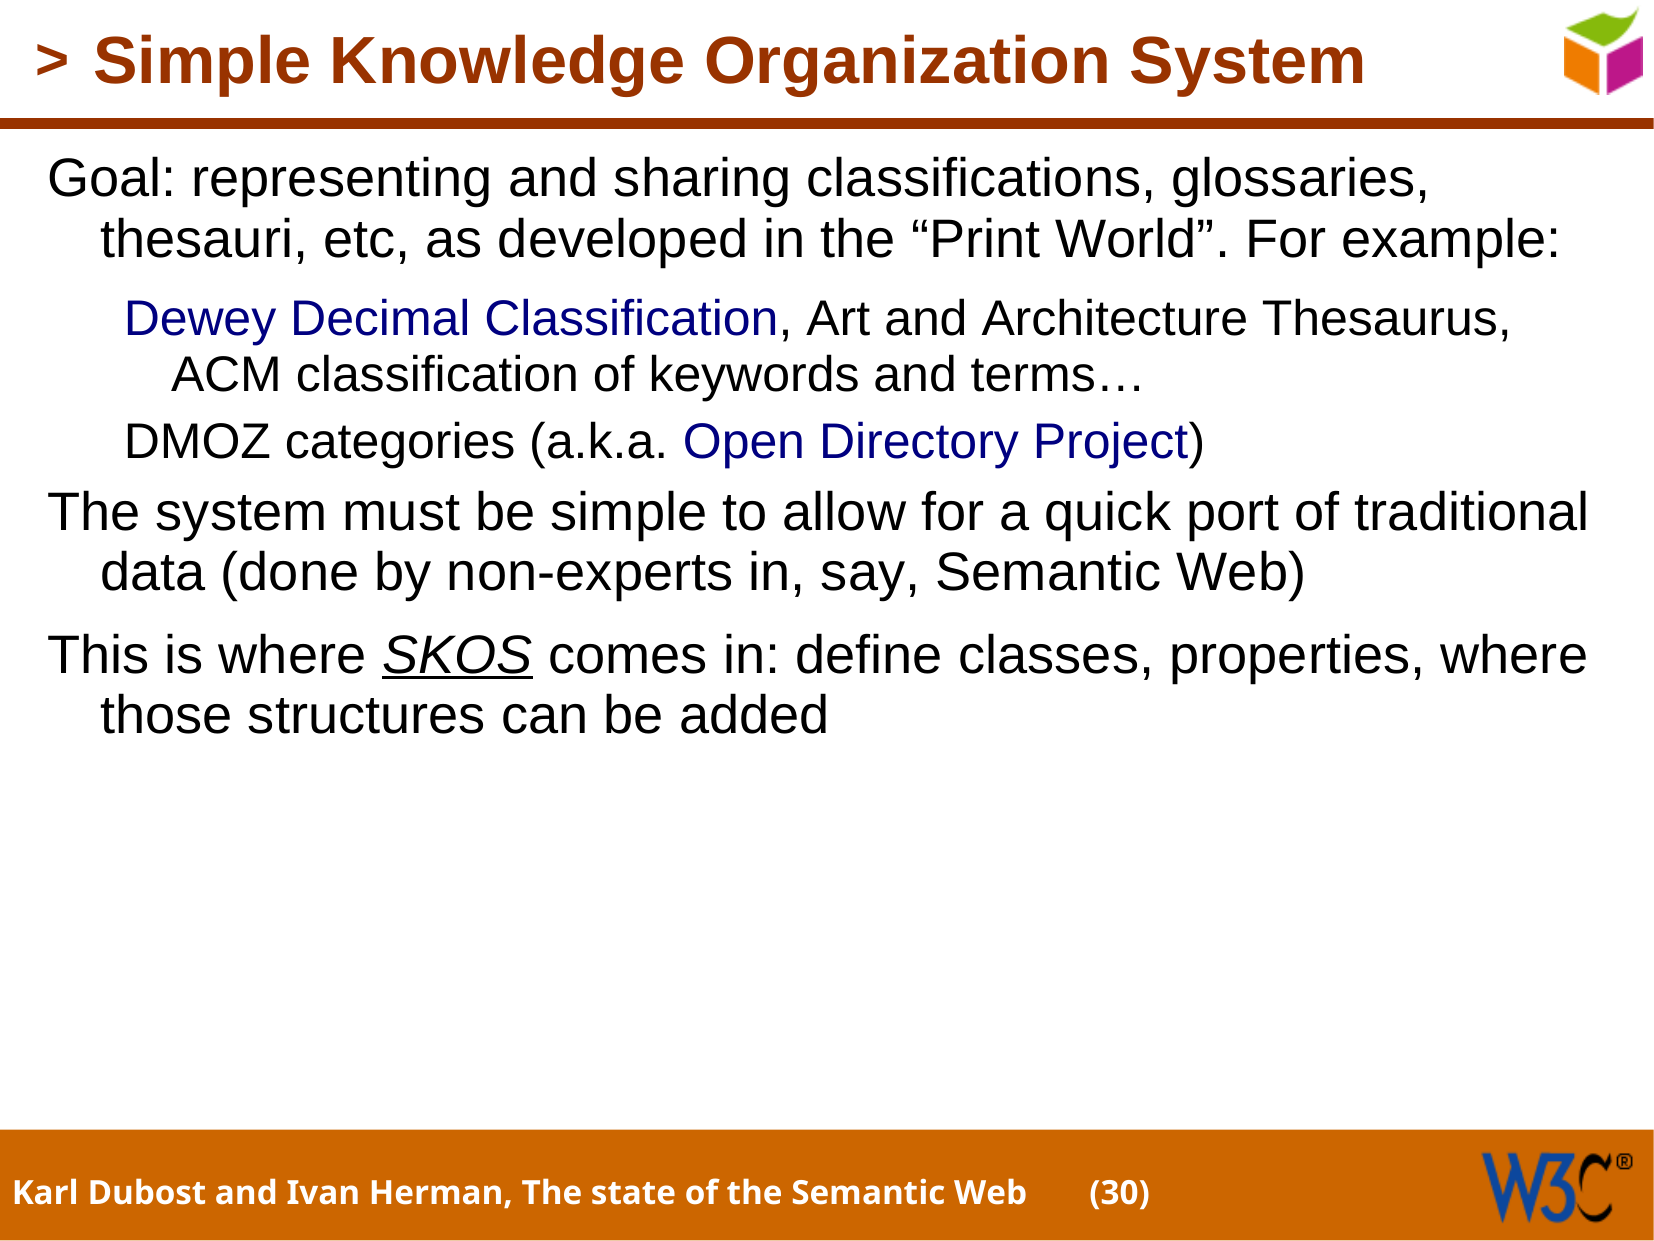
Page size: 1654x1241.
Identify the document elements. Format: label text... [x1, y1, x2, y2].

title Simple Knowledge Organization System [93, 0, 1493, 119]
picture [1564, 5, 1643, 95]
picture [1477, 1149, 1639, 1228]
list Goal: representing and sharing classifications, glossaries, thesauri, etc, as developed in the “Print World”. For example: Dewey Decimal Classification, Art and Architecture Thesaurus, ACM classification of keywords and terms… DMOZ categories (a.k.a. Open Directory Project) The system must be simple to allow for a quick port of traditional data (done by non-experts in, say, Semantic Web) This is where SKOS comes in: define classes, properties, where those structures can be added [29, 147, 1624, 1119]
